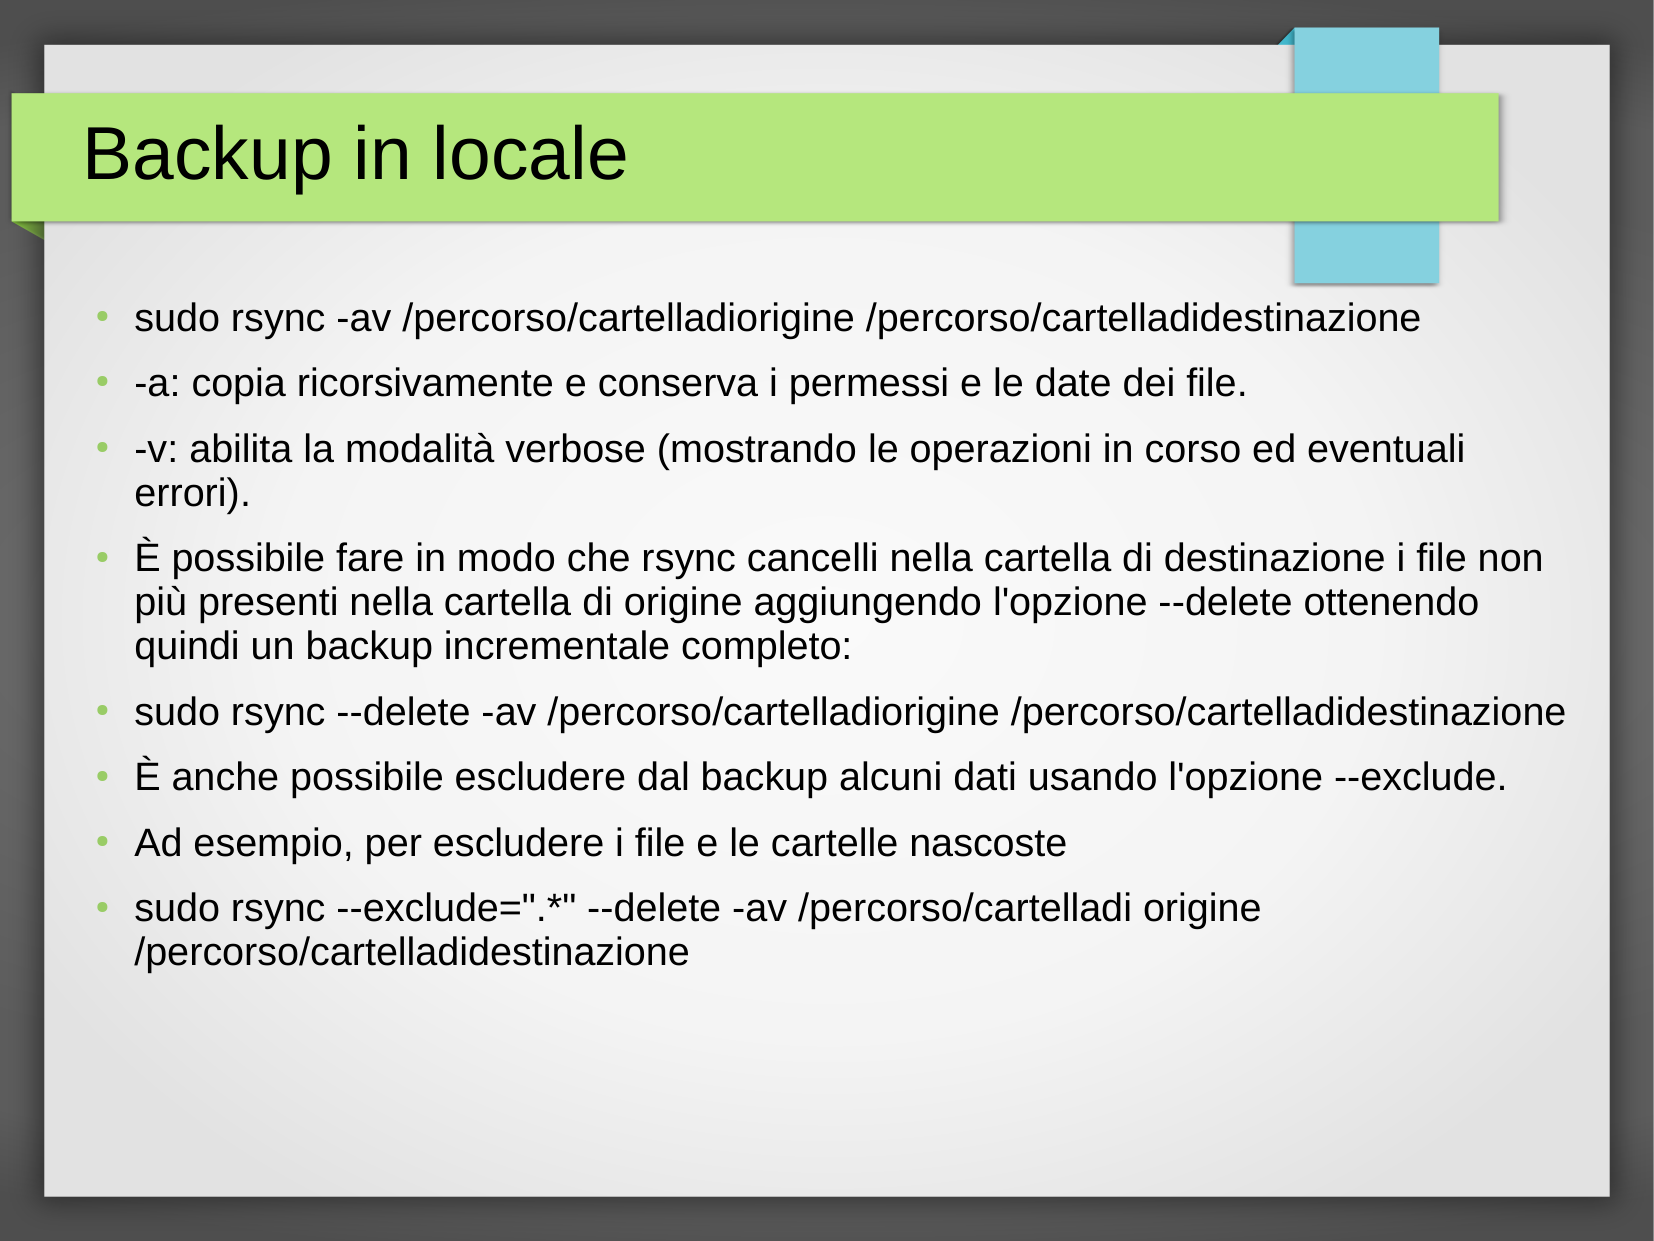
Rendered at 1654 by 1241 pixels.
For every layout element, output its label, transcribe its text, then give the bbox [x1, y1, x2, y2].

list sudo rsync -av /percorso/cartelladiorigine /percorso/cartelladidestinazione -a: copia ricorsivamente e conserva i permessi e le date dei file. -v: abilita la modalità verbose (mostrando le operazioni in corso ed eventuali errori). È possibile fare in modo che rsync cancelli nella cartella di destinazione i file non più presenti nella cartella di origine aggiungendo l'opzione --delete ottenendo quindi un backup incrementale completo: sudo rsync --delete -av /percorso/cartelladiorigine /percorso/cartelladidestinazione È anche possibile escludere dal backup alcuni dati usando l'opzione --exclude. Ad esempio, per escludere i file e le cartelle nascoste sudo rsync --exclude=".*" --delete -av /percorso/cartelladi origine /percorso/cartelladidestinazione [82, 295, 1571, 1015]
title Backup in locale [82, 94, 1264, 213]
picture [0, 0, 1654, 1241]
